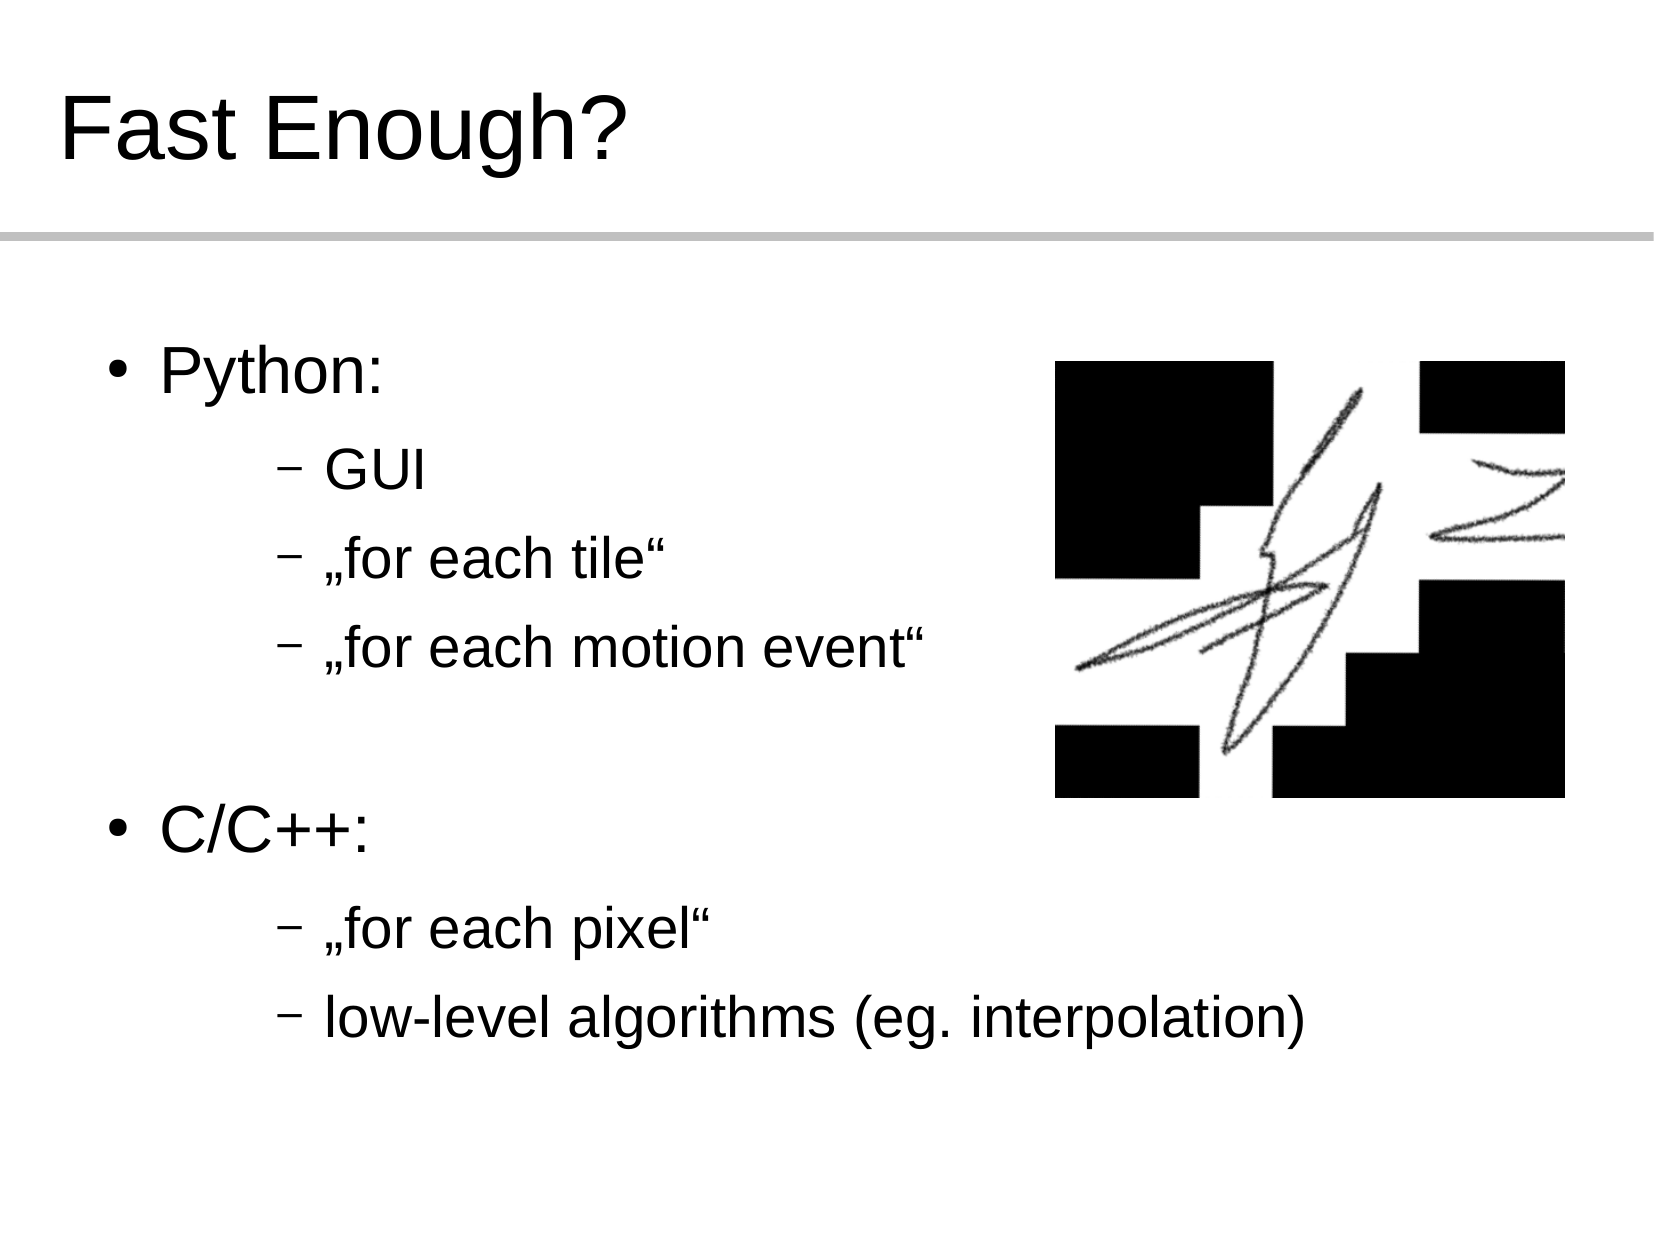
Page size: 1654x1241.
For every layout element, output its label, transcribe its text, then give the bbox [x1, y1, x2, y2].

list Python: GUI „for each tile“ „for each motion event“ C/C++: „for each pixel“ low-level algorithms (eg. interpolation) [88, 333, 1571, 1152]
picture [1055, 361, 1565, 798]
title Fast Enough? [59, 49, 1595, 207]
